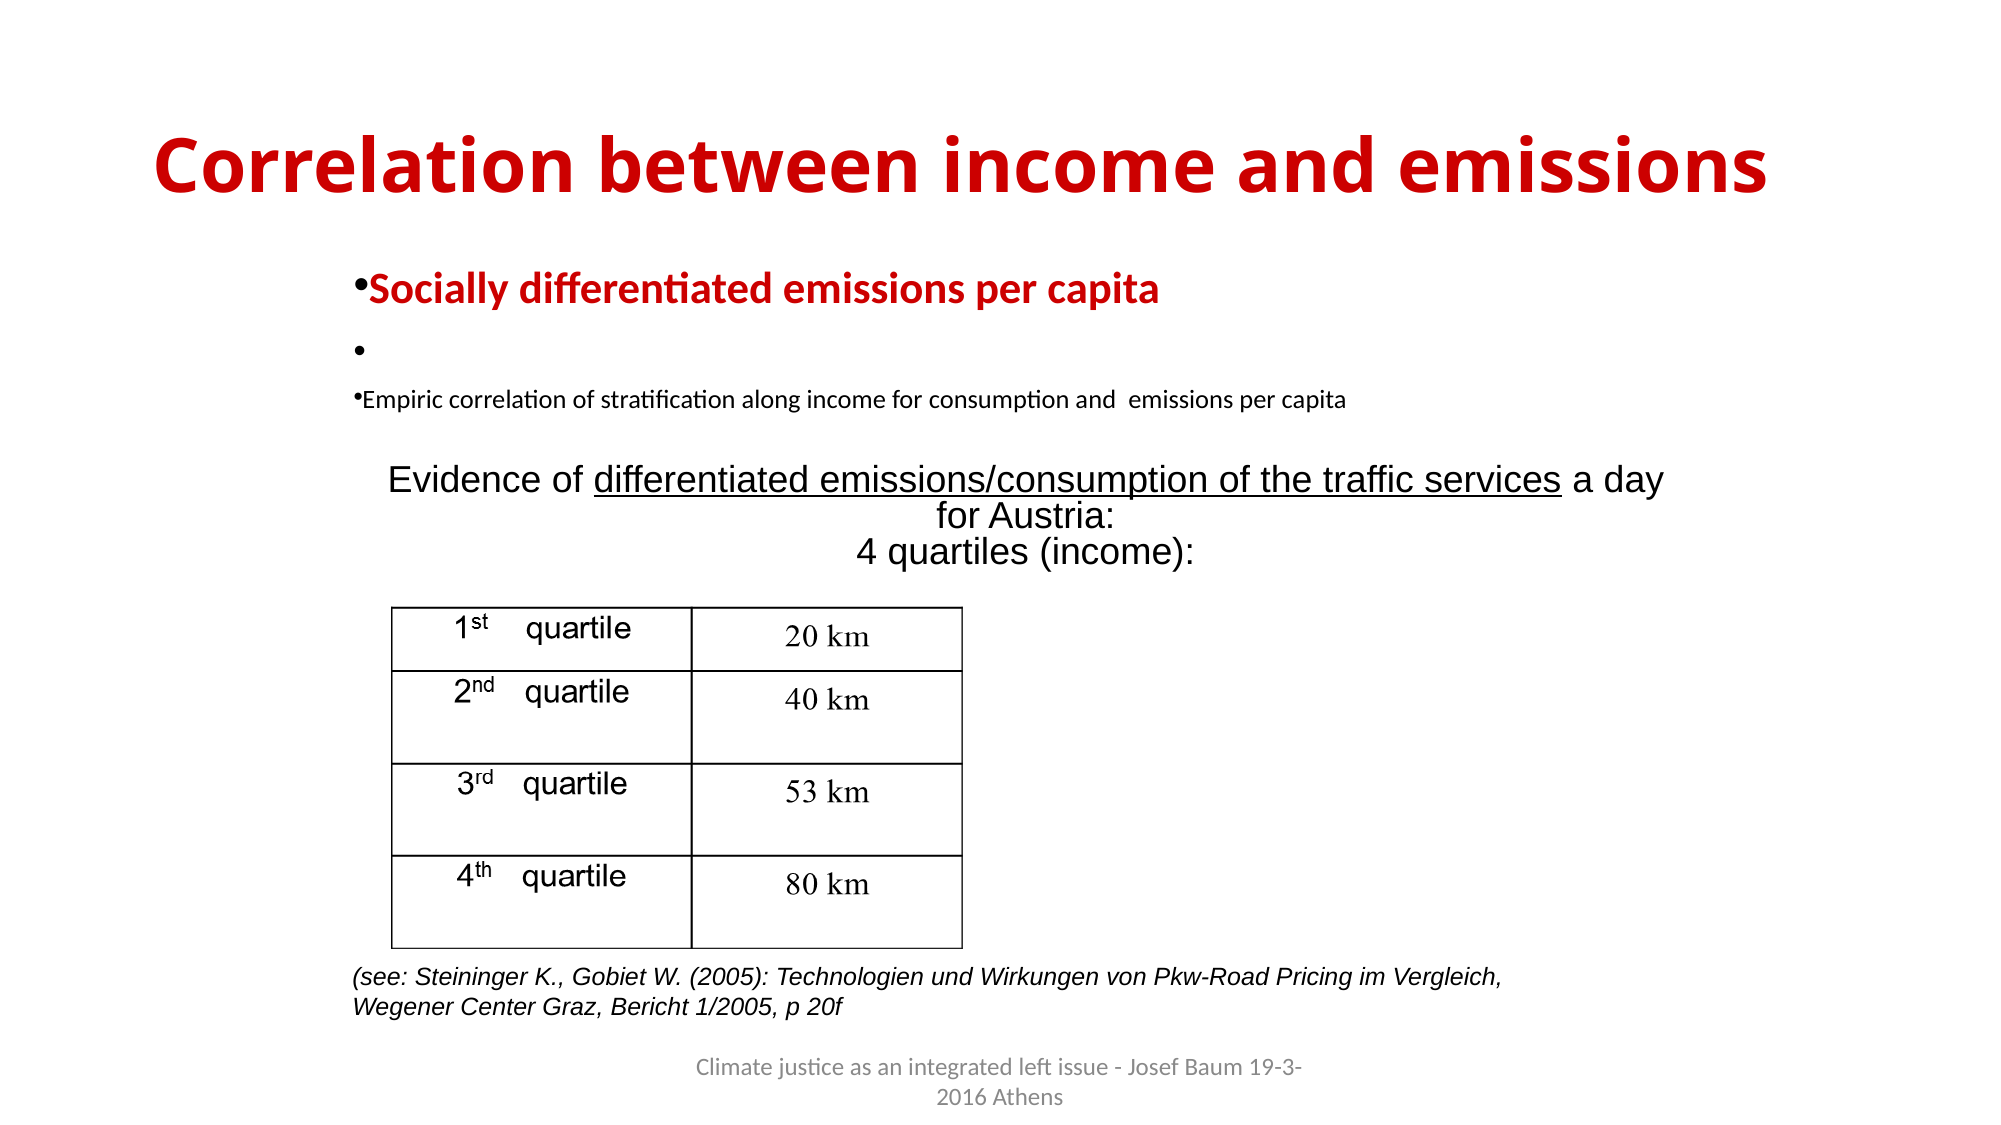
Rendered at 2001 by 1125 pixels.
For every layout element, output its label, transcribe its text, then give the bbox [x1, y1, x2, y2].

text_box Climate justice as an integrated left issue - Josef Baum 19-3-2016 Athens [662, 1042, 1338, 1103]
text_box Evidence of differentiated emissions/consumption of the traffic services a day for Austria: 4 quartiles (income): [352, 456, 1700, 571]
list Socially differentiated emissions per capita Empiric correlation of stratification along income for consumption and emissions per capita [338, 265, 1649, 422]
text_box (see: Steininger K., Gobiet W. (2005): Technologien und Wirkungen von Pkw-Road Pricing im Vergleich, Wegener Center Graz, Bericht 1/2005, p 20f [337, 953, 1601, 1029]
picture [391, 598, 963, 949]
title Correlation between income and emissions [137, 59, 1863, 278]
